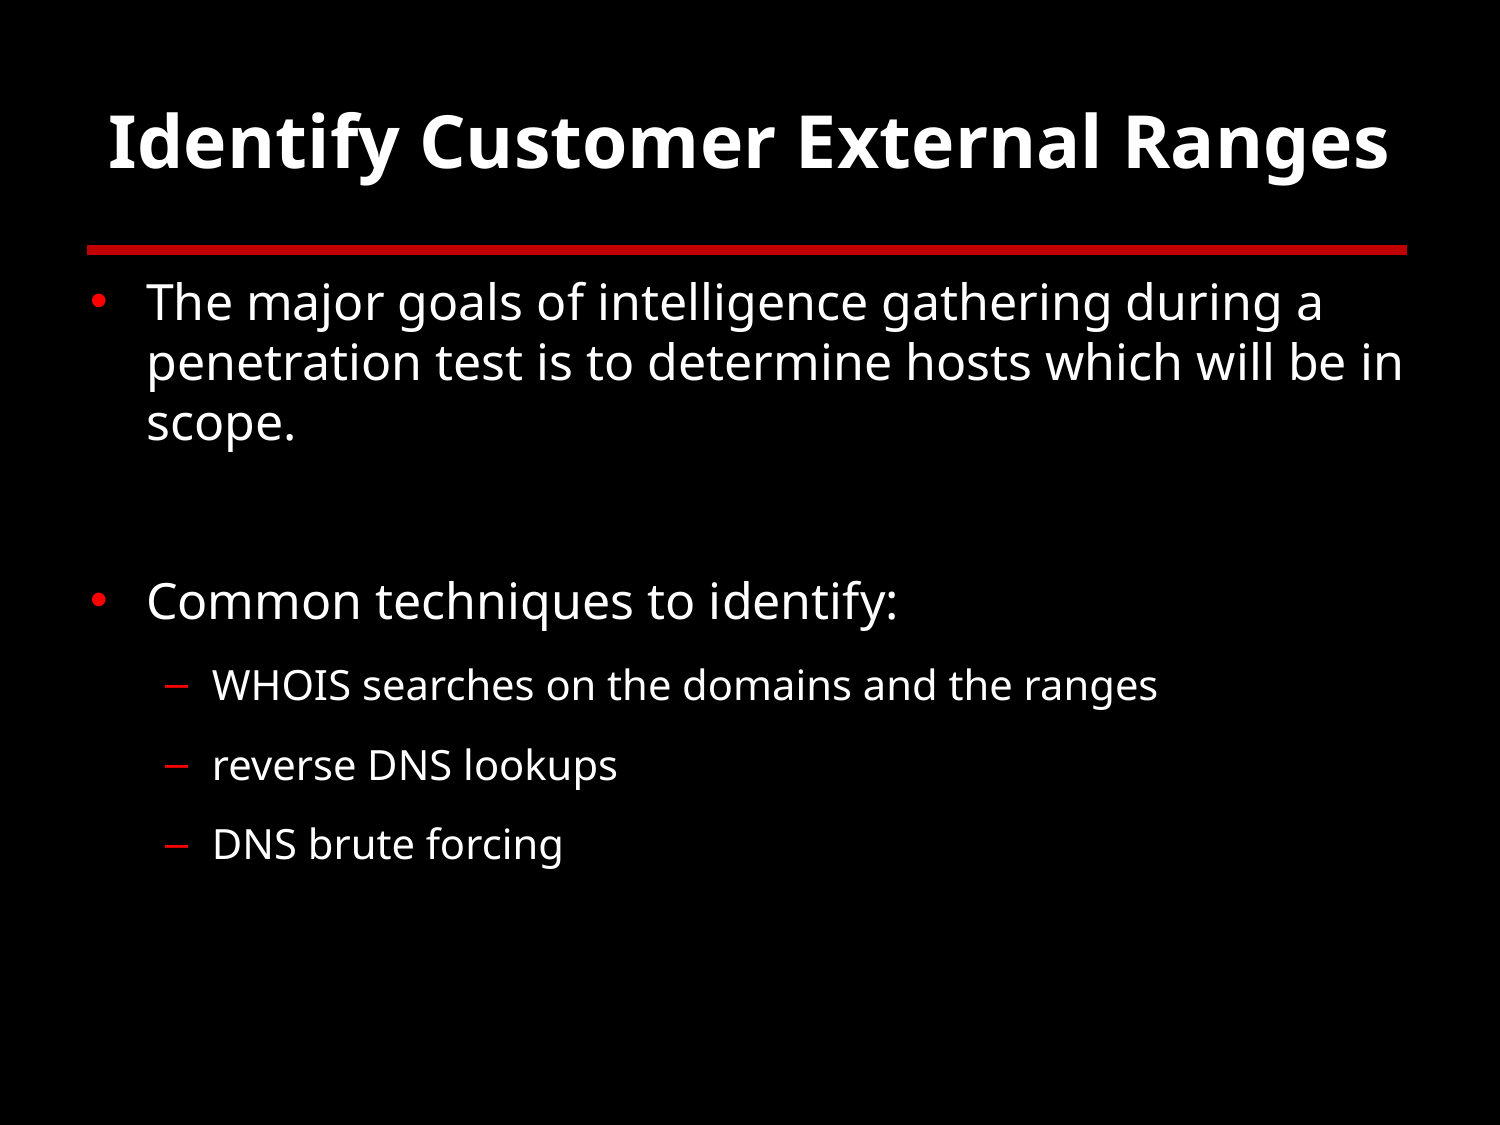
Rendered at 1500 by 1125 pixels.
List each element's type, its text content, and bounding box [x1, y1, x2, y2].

title Identify Customer External Ranges [75, 45, 1425, 233]
list The major goals of intelligence gathering during a penetration test is to determine hosts which will be in scope. Common techniques to identify: WHOIS searches on the domains and the ranges reverse DNS lookups DNS brute forcing [75, 262, 1425, 1005]
